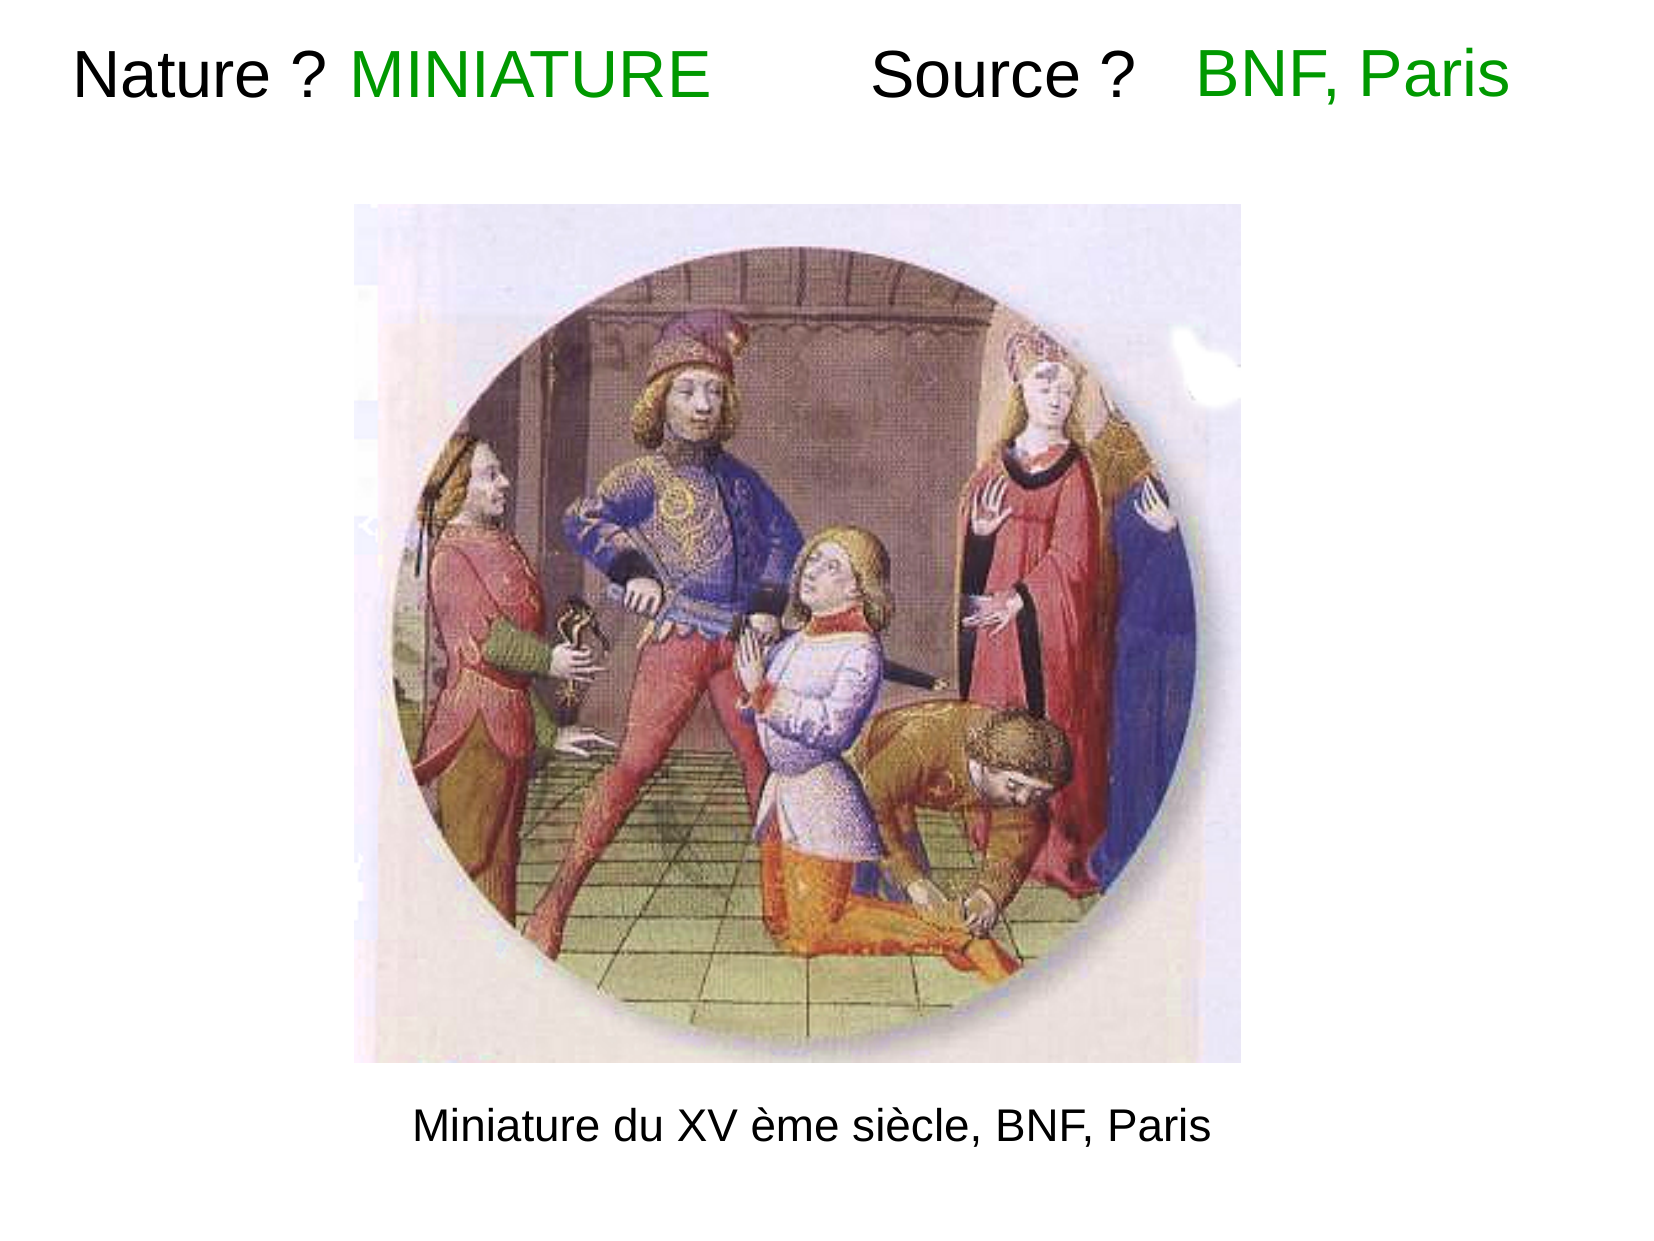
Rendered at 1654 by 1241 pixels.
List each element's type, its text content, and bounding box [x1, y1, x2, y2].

text_box MINIATURE [334, 29, 727, 120]
picture [354, 204, 1241, 1063]
text_box Source ? [855, 29, 1152, 120]
text_box Miniature du XV ème siècle, BNF, Paris [147, 1092, 1477, 1159]
text_box Nature ? [57, 29, 334, 120]
text_box BNF, Paris [1181, 28, 1526, 119]
